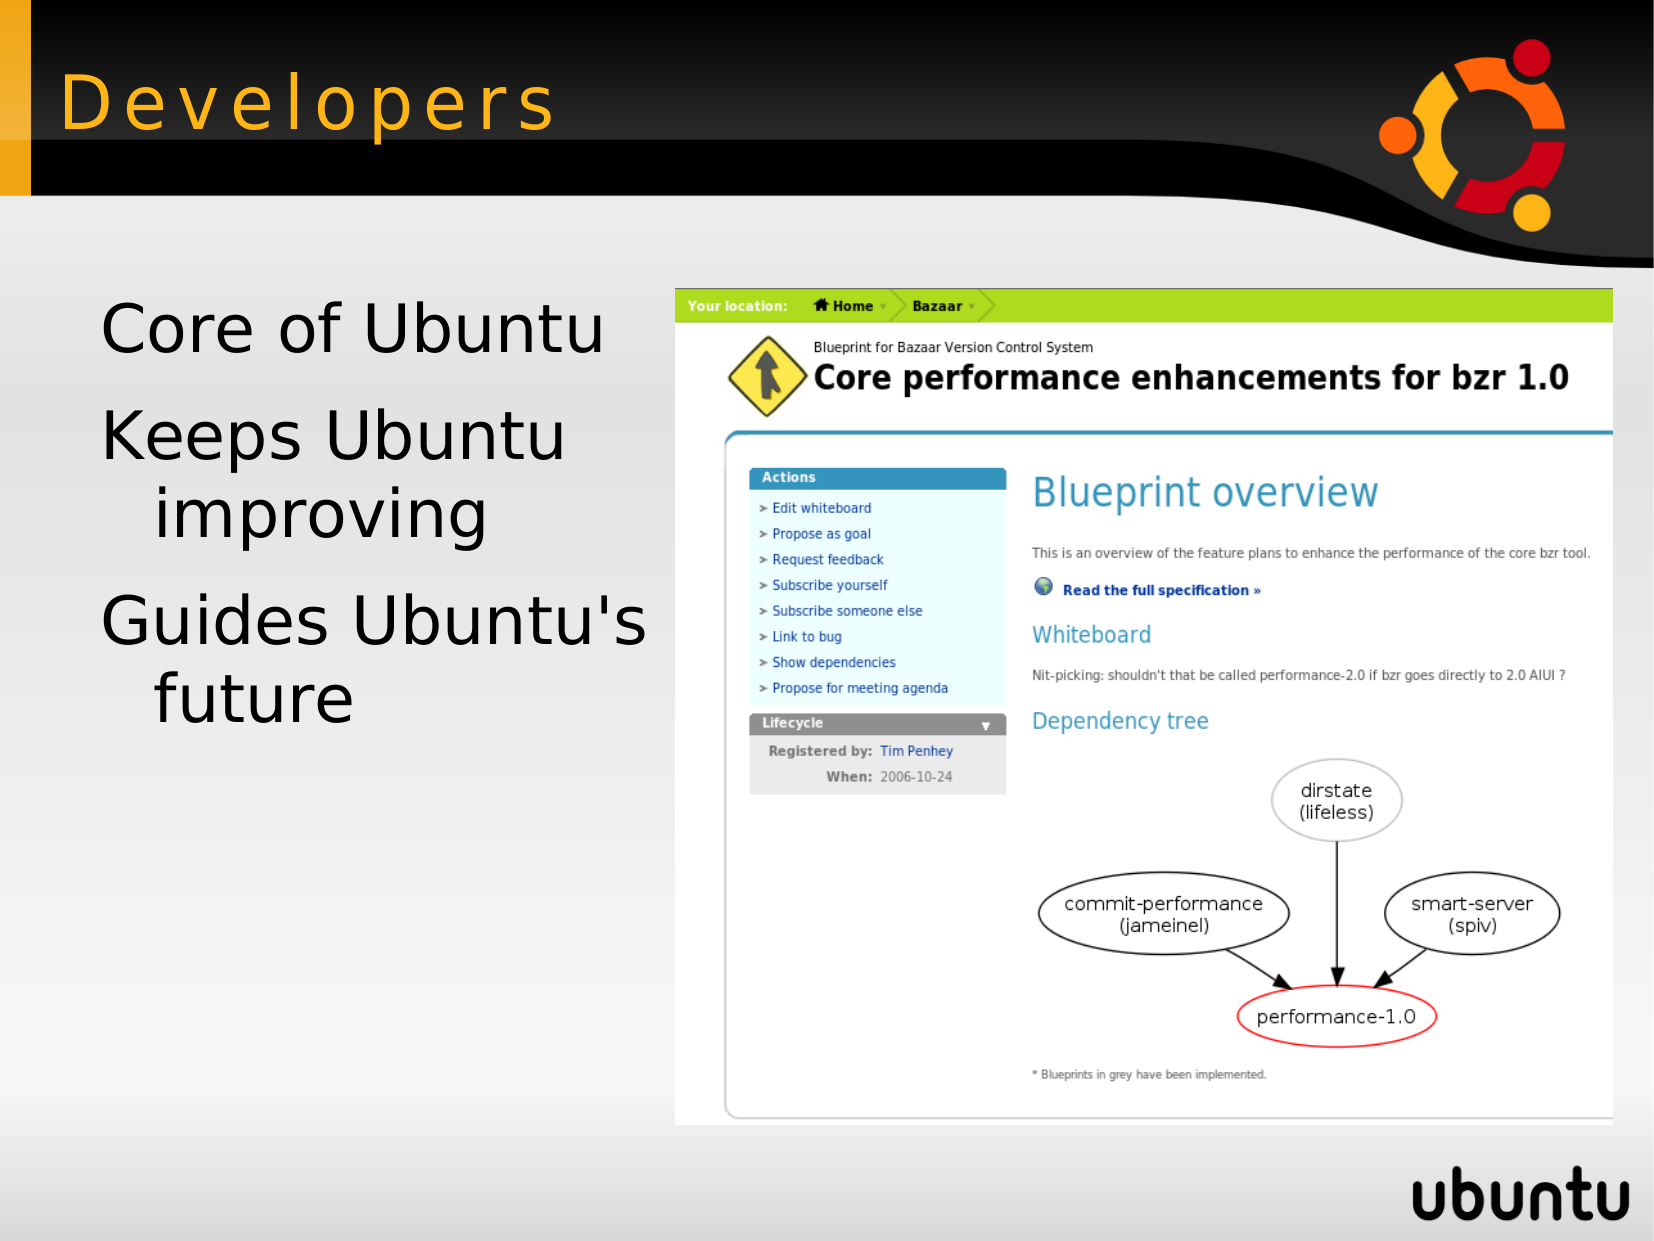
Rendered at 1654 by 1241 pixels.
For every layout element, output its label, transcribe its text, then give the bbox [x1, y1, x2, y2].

title Developers [59, 29, 1270, 178]
list Core of Ubuntu Keeps Ubuntu improving Guides Ubuntu's future [82, 290, 676, 1094]
picture [0, 0, 1654, 1241]
